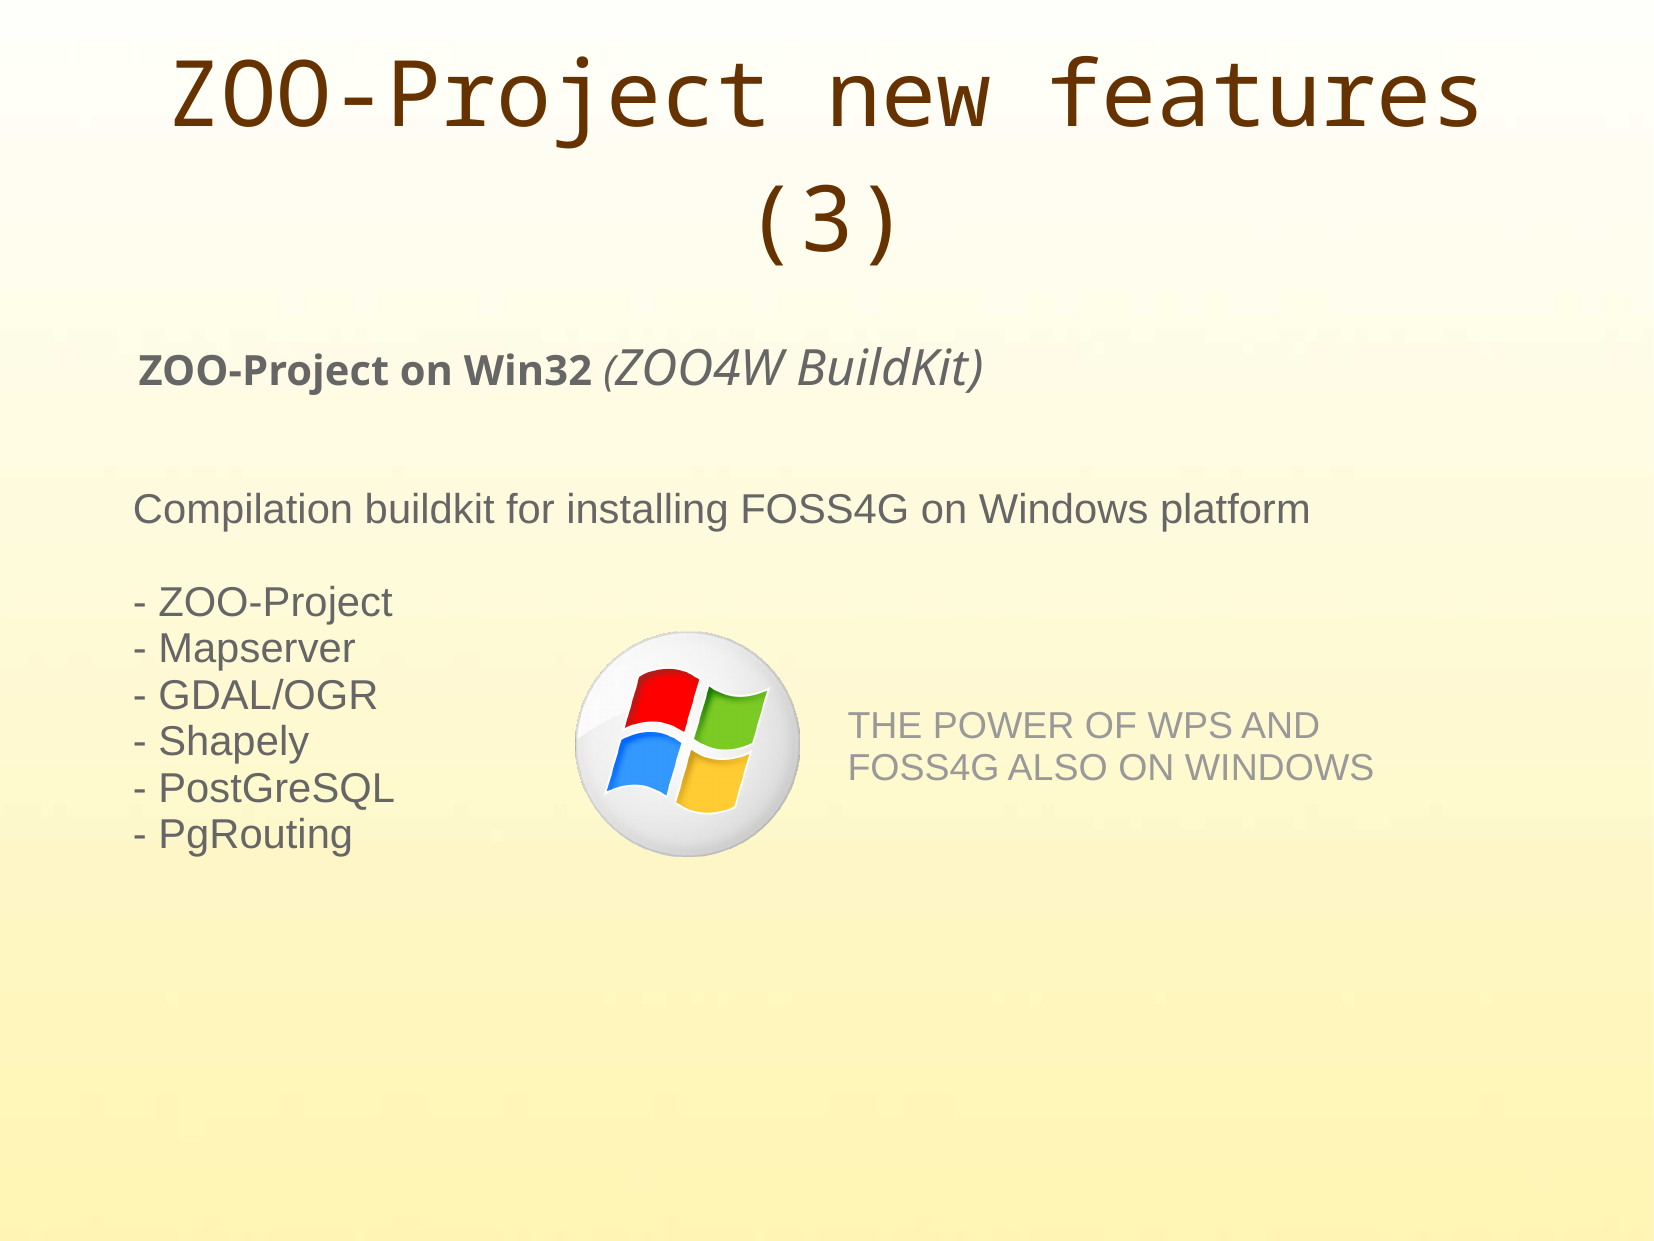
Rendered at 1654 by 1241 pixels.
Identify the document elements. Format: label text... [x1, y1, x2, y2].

text_box ZOO-Project on Win32 (ZOO4W BuildKit) [123, 325, 1524, 452]
text_box Compilation buildkit for installing FOSS4G on Windows platform - ZOO-Project - Mapserver - GDAL/OGR - Shapely - PostGreSQL - PgRouting [118, 478, 1548, 993]
picture [0, 0, 1654, 1241]
text_box THE POWER OF WPS AND FOSS4G ALSO ON WINDOWS [832, 696, 1565, 796]
title ZOO-Project new features (3) [82, 49, 1571, 257]
